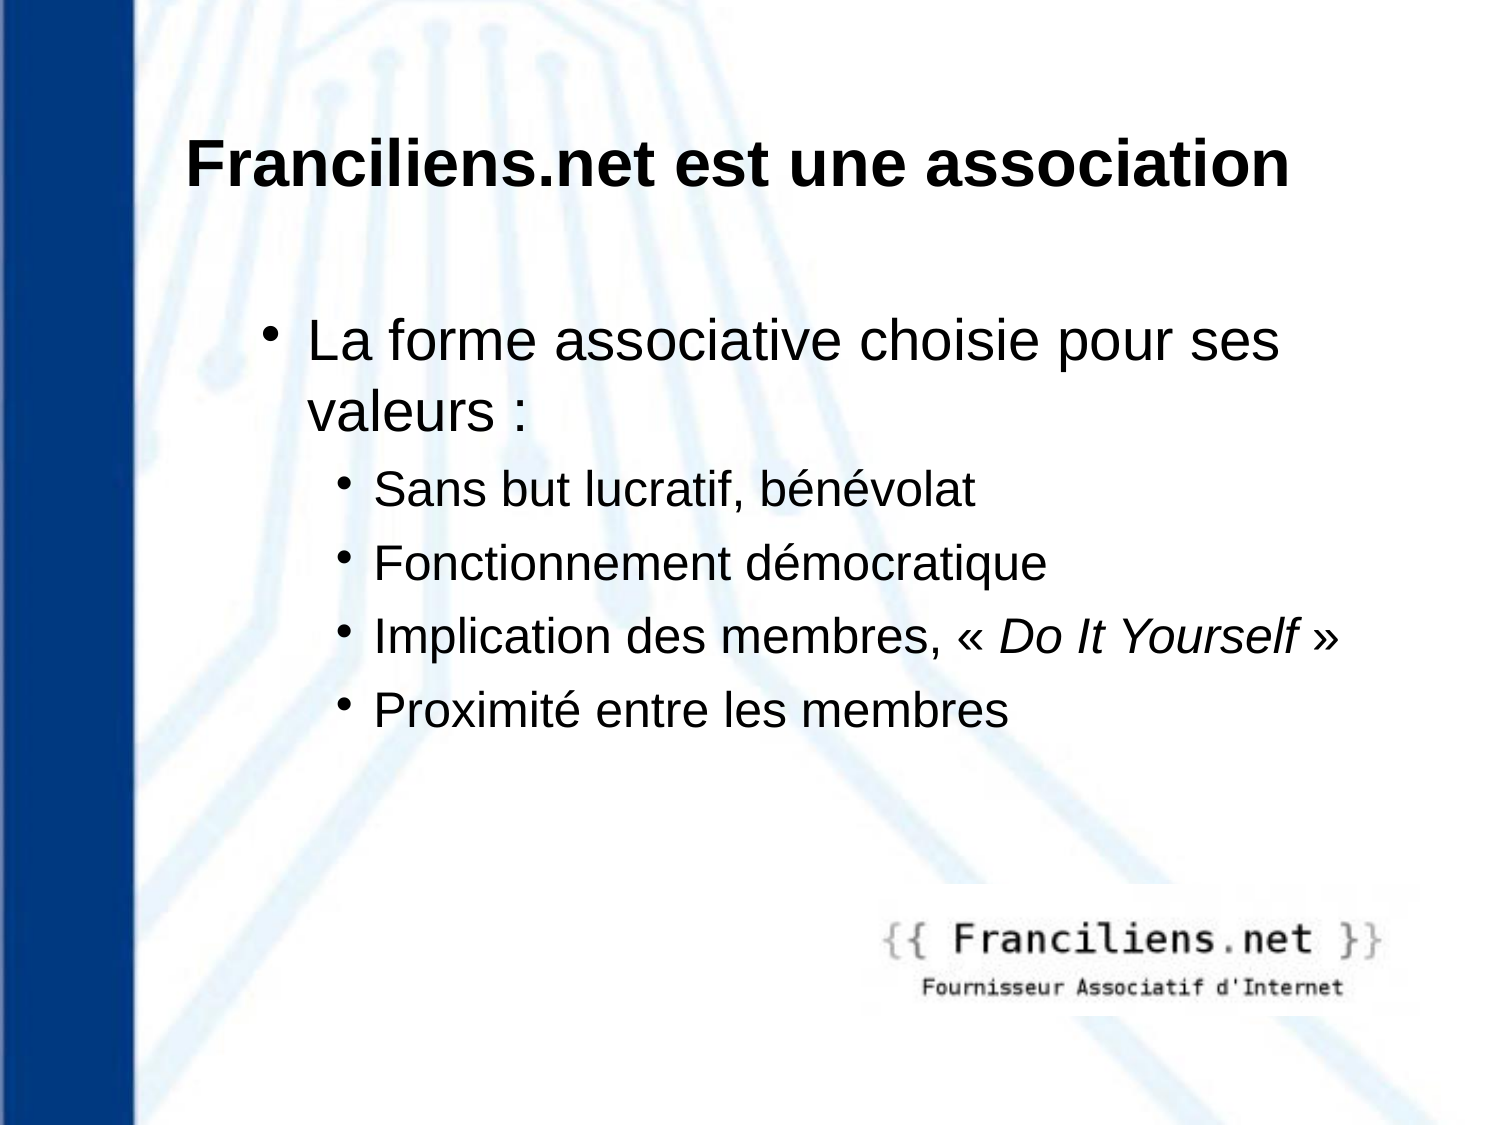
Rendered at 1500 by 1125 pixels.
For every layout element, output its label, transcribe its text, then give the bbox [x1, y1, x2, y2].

list Franciliens.net est une association La forme associative choisie pour ses valeurs : Sans but lucratif, bénévolat Fonctionnement démocratique Implication des membres, « Do It Yourself » Proximité entre les membres [171, 112, 1425, 855]
picture [0, 0, 1500, 1125]
